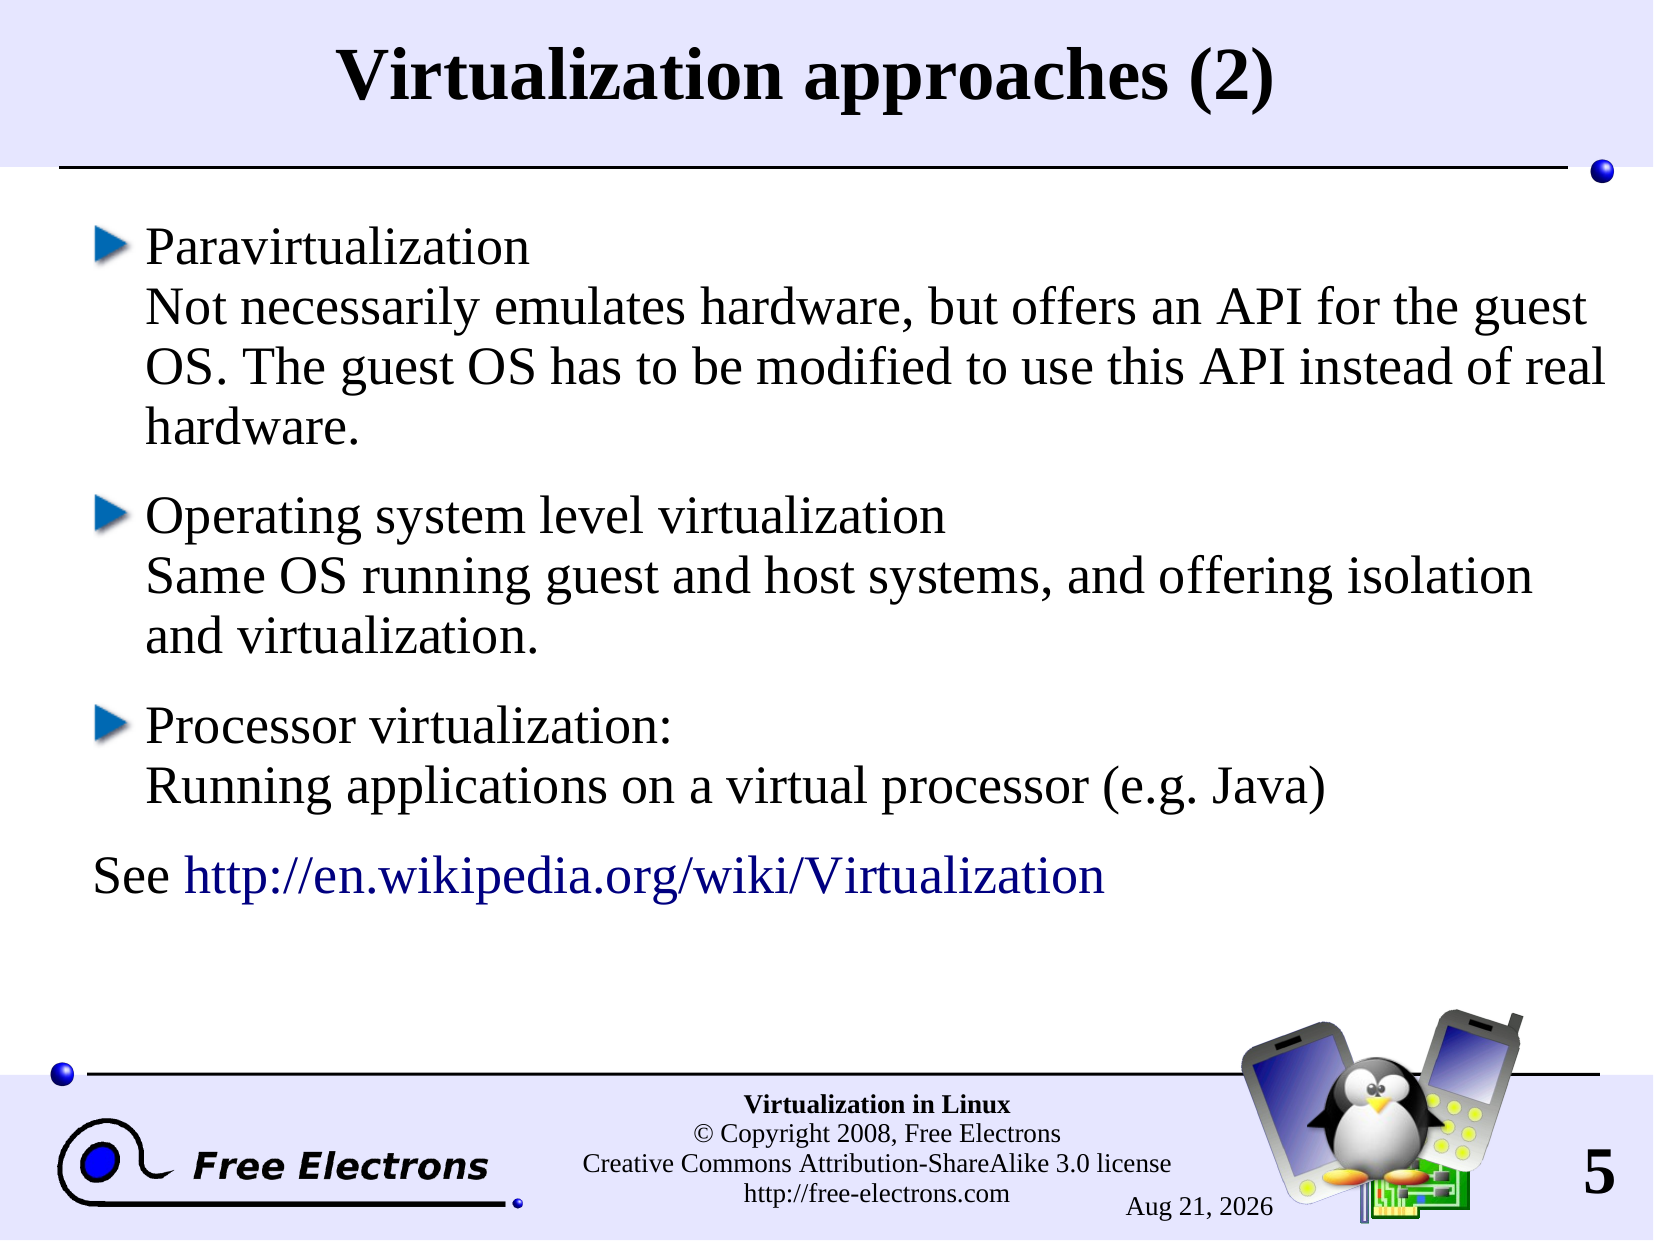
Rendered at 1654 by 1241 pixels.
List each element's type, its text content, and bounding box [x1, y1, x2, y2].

picture [50, 1107, 527, 1216]
title Virtualization approaches (2) [60, 25, 1551, 124]
picture [1231, 1066, 1521, 1241]
list Paravirtualization Not necessarily emulates hardware, but offers an API for the guest OS. The guest OS has to be modified to use this API instead of real hardware. Operating system level virtualization Same OS running guest and host systems, and offering isolation and virtualization. Processor virtualization: Running applications on a virtual processor (e.g. Java) See http://en.wikipedia.org/wiki/Virtualization [75, 216, 1613, 1066]
